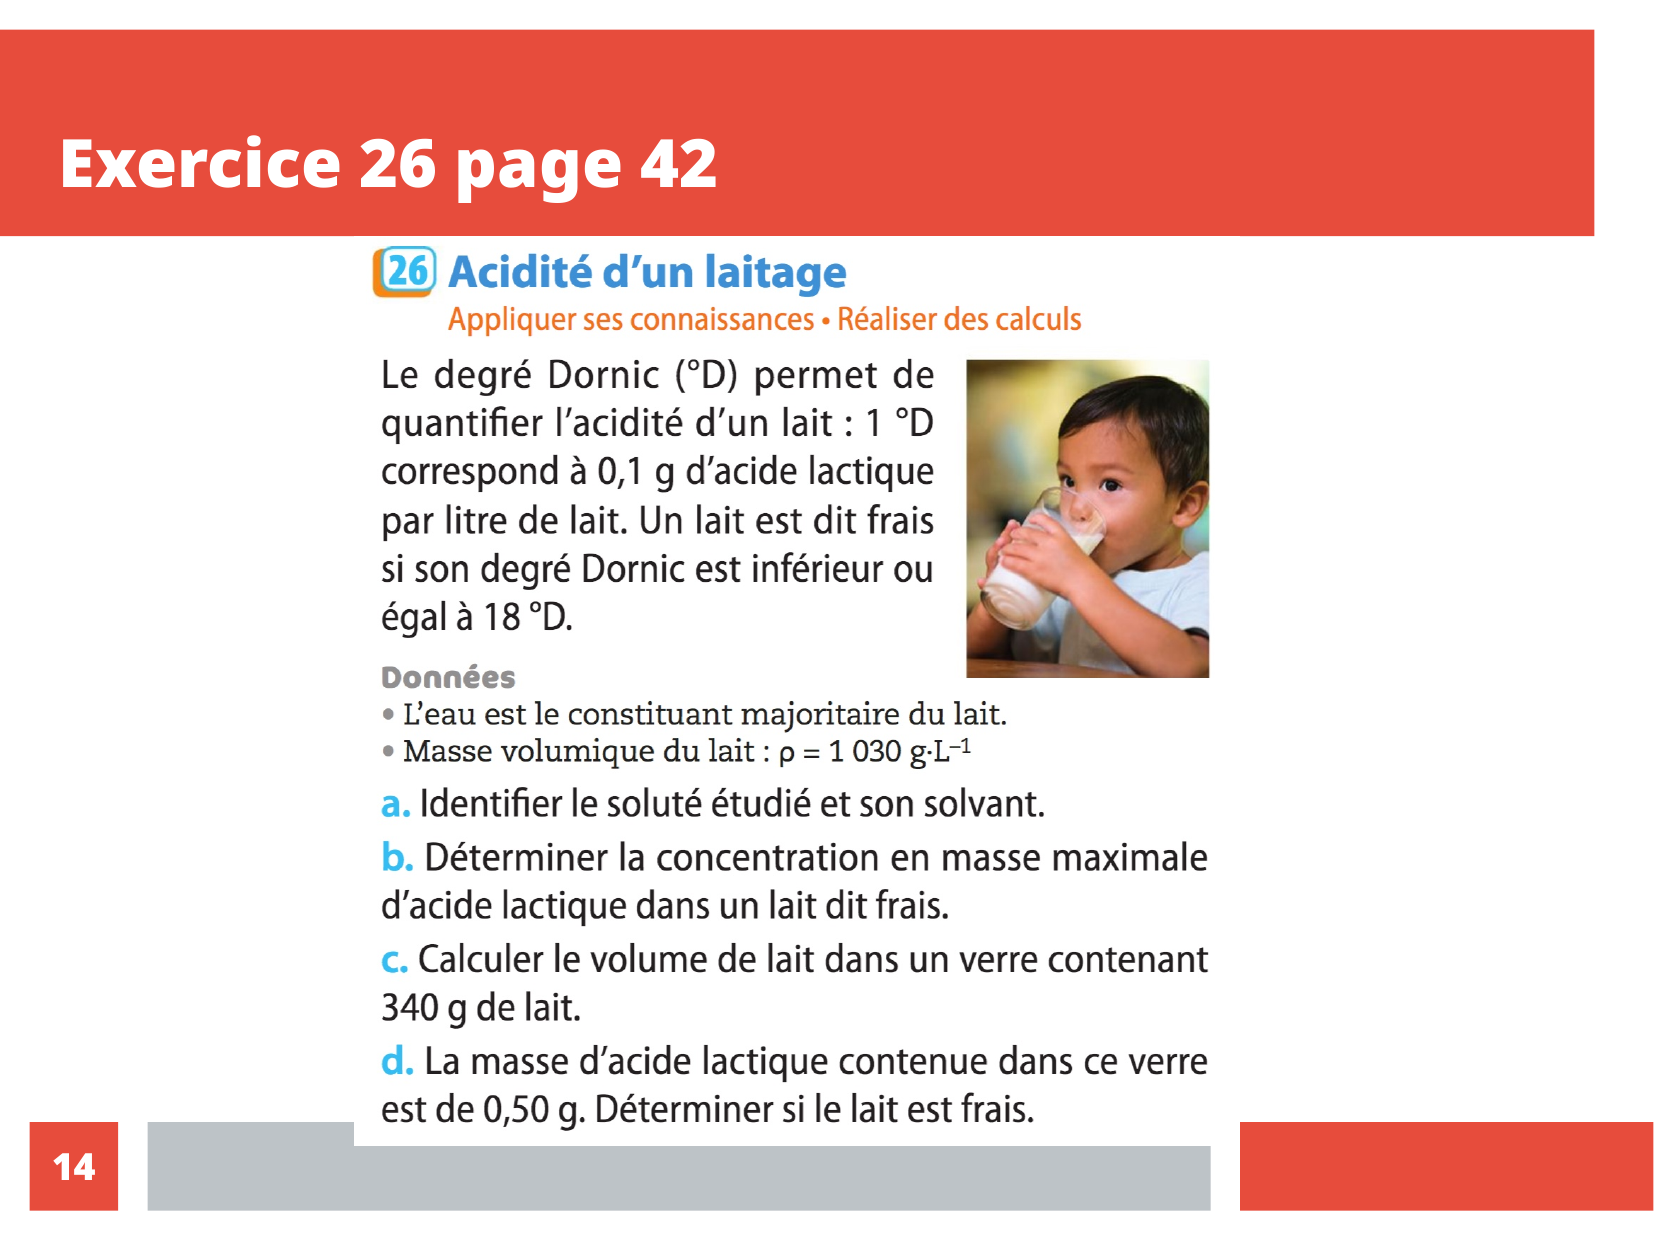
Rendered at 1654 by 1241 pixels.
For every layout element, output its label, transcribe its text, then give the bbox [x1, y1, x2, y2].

title Exercice 26 page 42 [59, 59, 1595, 207]
picture [354, 236, 1240, 1146]
